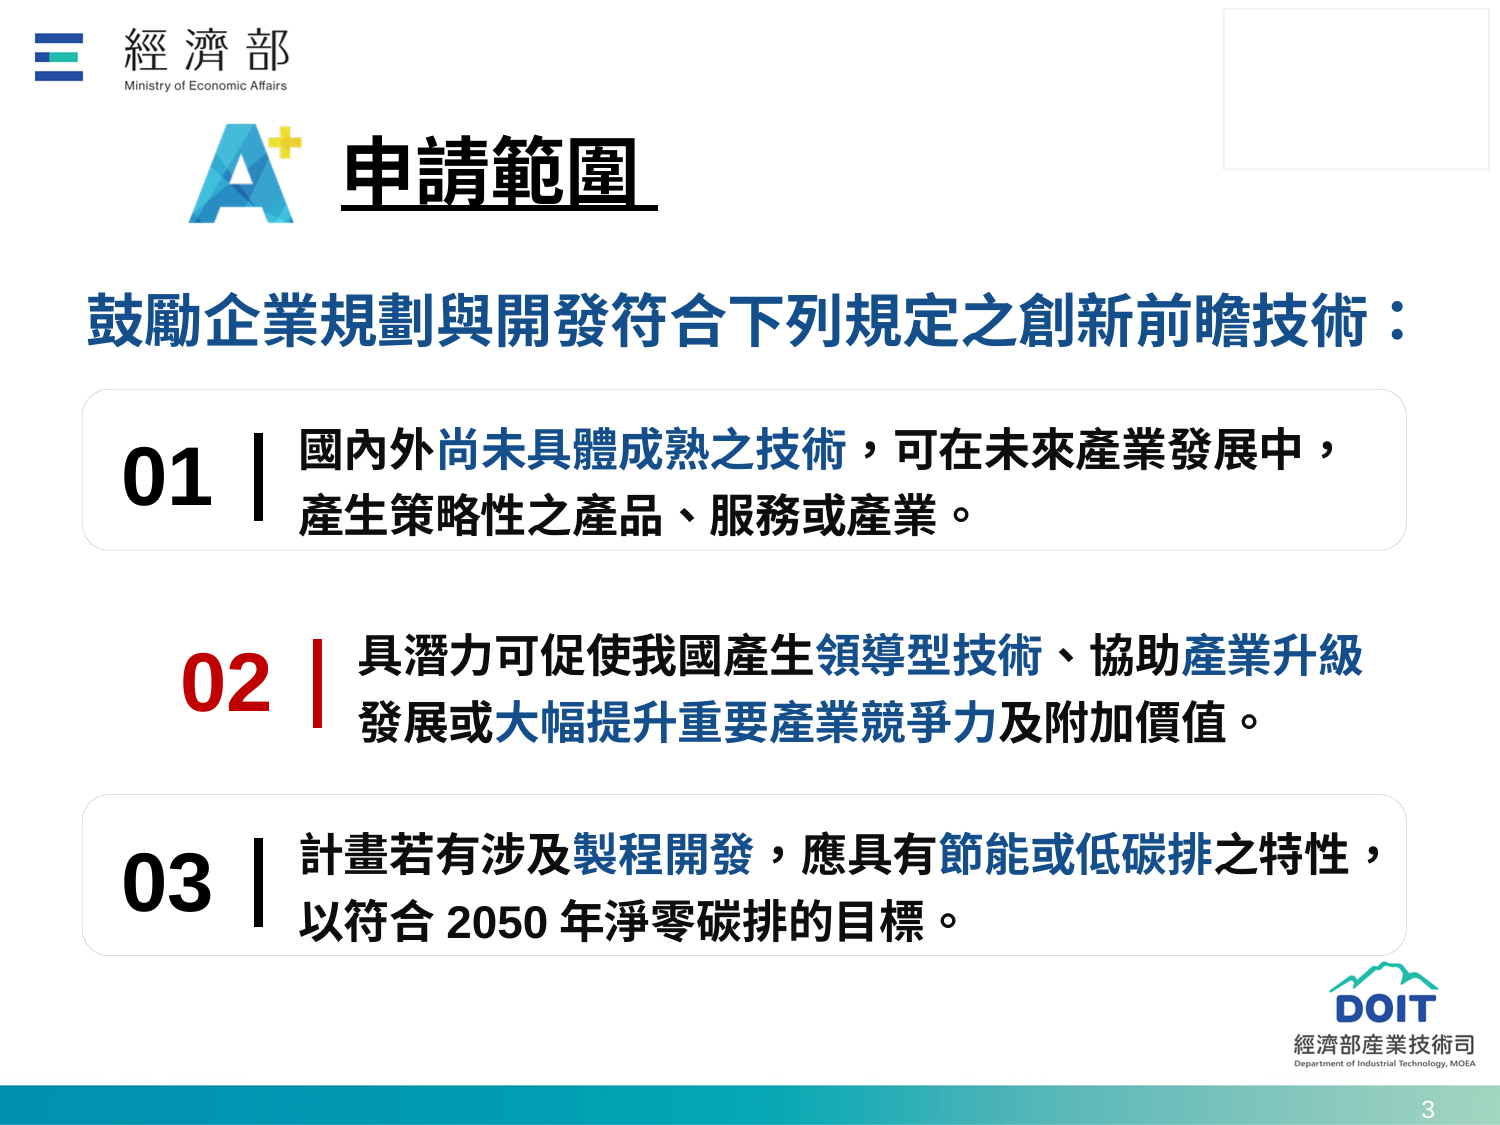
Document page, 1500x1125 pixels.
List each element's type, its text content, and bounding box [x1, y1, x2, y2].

text_box 計畫若有涉及製程開發，應具有節能或低碳排之特性，以符合2050年淨零碳排的目標。 [283, 806, 1370, 950]
text_box 02 [165, 621, 313, 738]
title 鼓勵企業規劃與開發符合下列規定之創新前瞻技術： [71, 276, 1447, 357]
text_box 01 [106, 414, 254, 531]
text_box 3 [1406, 1085, 1500, 1125]
text_box 具潛力可促使我國產生領導型技術、協助產業升級發展或大幅提升重要產業競爭力及附加價值。 [342, 607, 1407, 751]
text_box 申請範圍 [325, 117, 1447, 264]
text_box 國內外尚未具體成熟之技術，可在未來產業發展中，產生策略性之產品、服務或產業。 [283, 400, 1324, 545]
picture [179, 116, 303, 230]
text_box 03 [106, 820, 254, 937]
